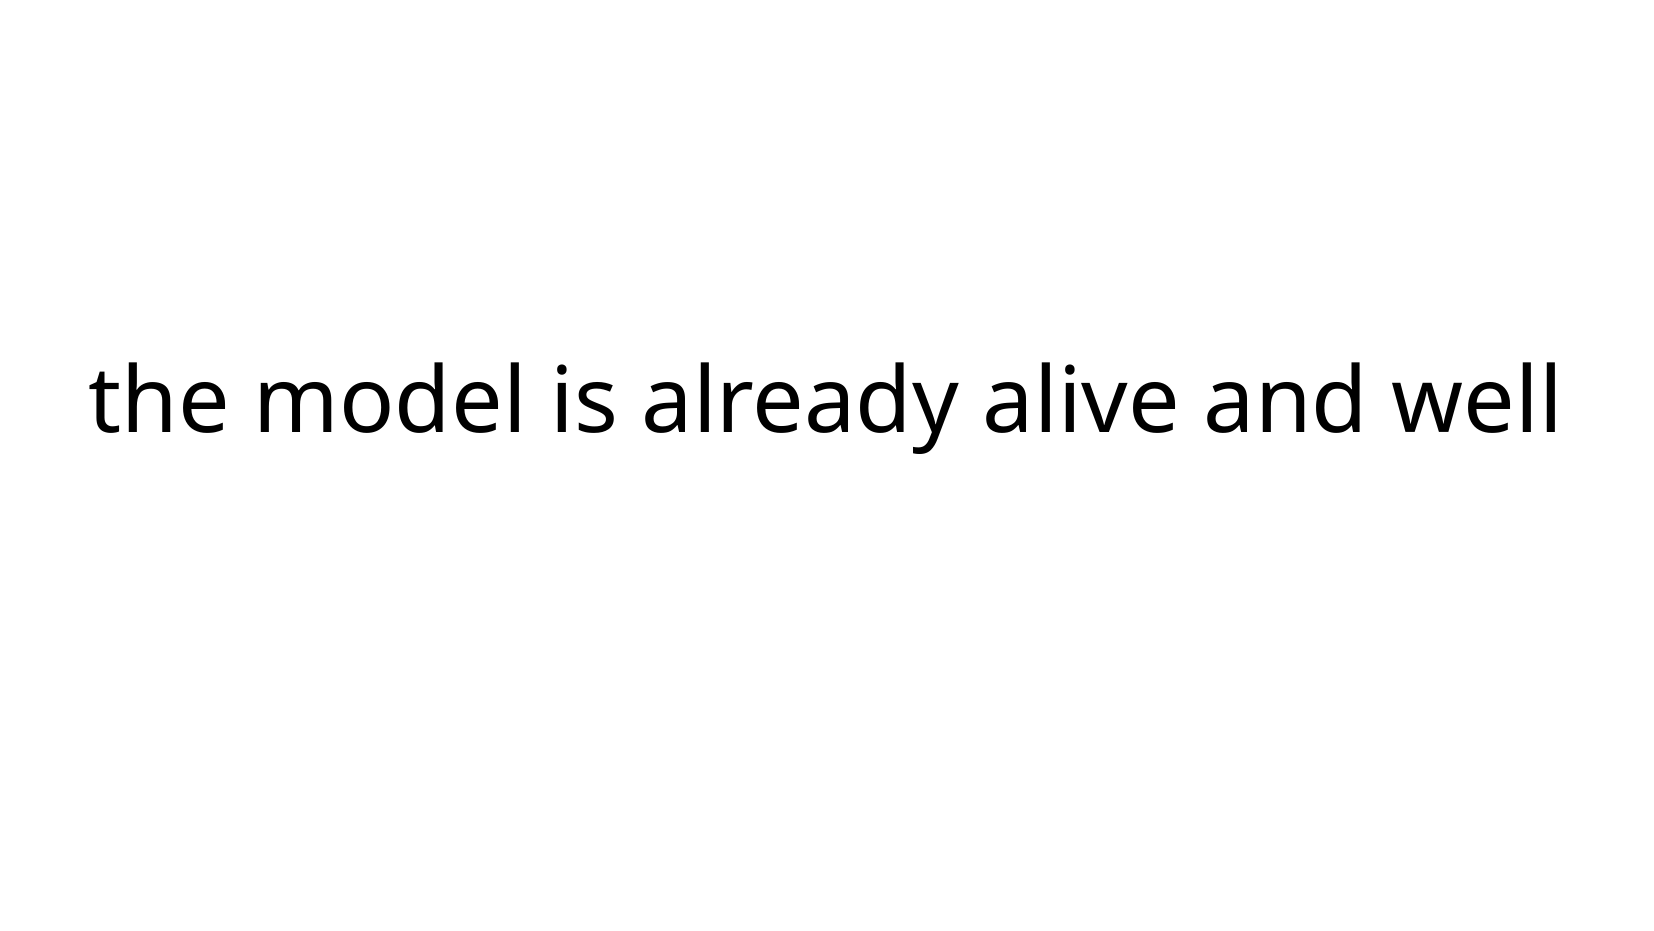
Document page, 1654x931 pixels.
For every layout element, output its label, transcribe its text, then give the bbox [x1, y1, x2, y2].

subtitle the model is already alive and well [82, 37, 1571, 931]
